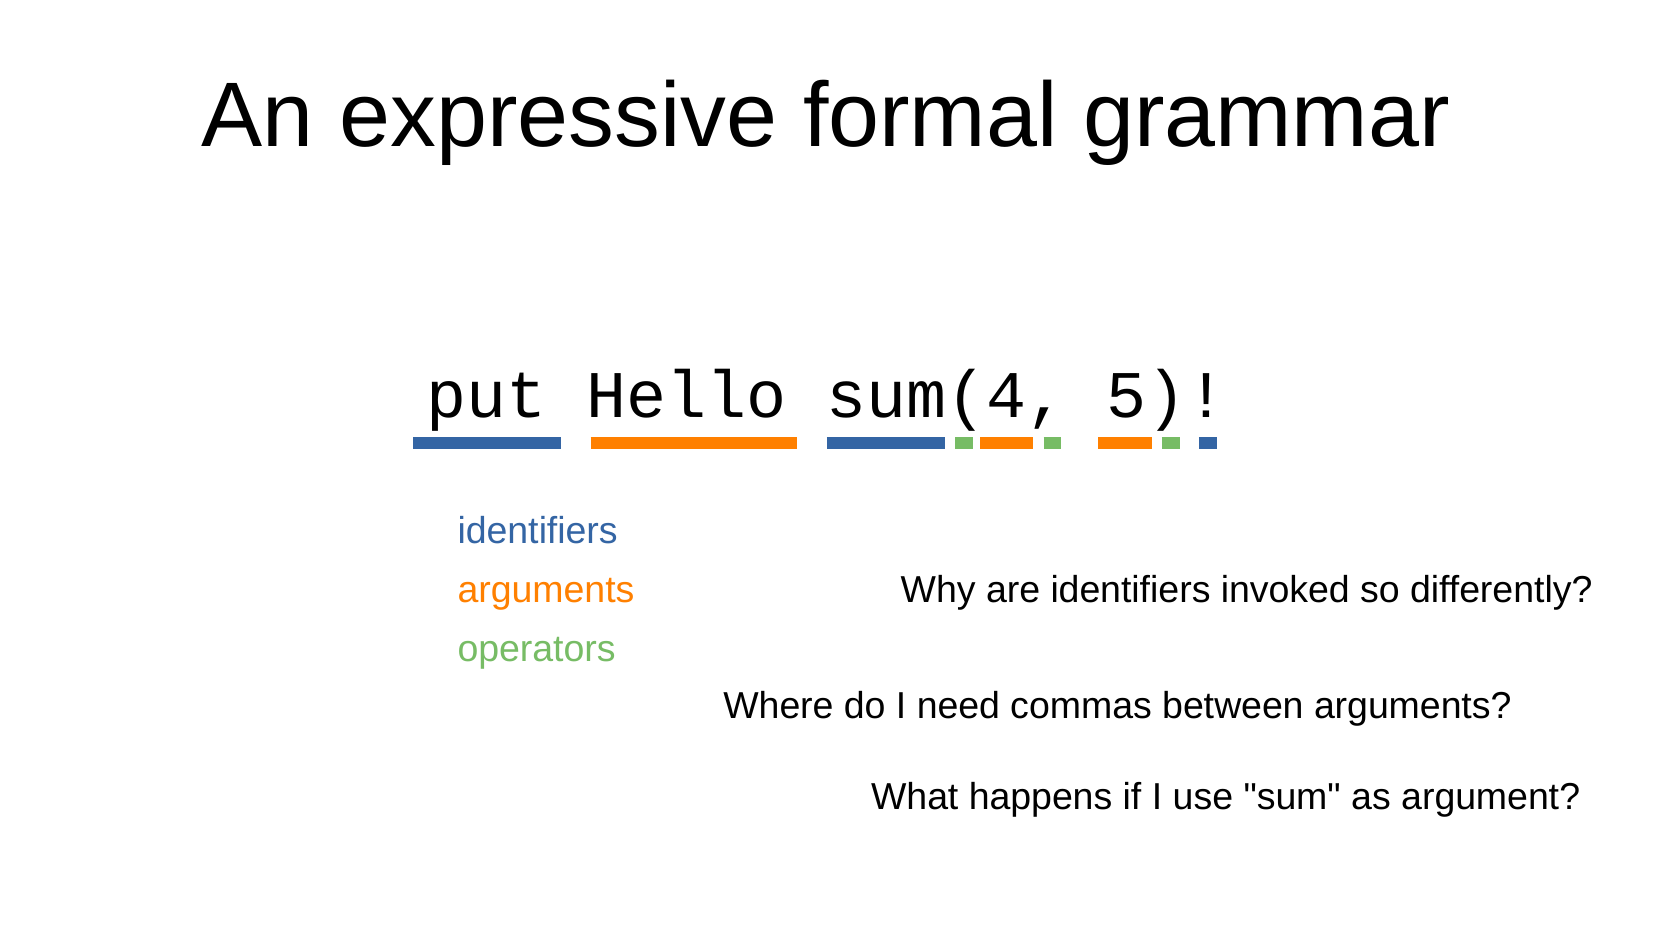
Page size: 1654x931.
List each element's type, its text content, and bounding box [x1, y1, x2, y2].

text_box Where do I need commas between arguments? [708, 676, 1536, 739]
text_box arguments [442, 561, 885, 618]
text_box identifiers [442, 501, 945, 559]
text_box What happens if I use "sum" as argument? [856, 767, 1654, 830]
text_box put Hello sum(4, 5)! [191, 354, 1462, 445]
text_box Why are identifiers invoked so differently? [885, 561, 1625, 618]
text_box operators [442, 620, 945, 677]
title An expressive formal grammar [82, 37, 1571, 193]
